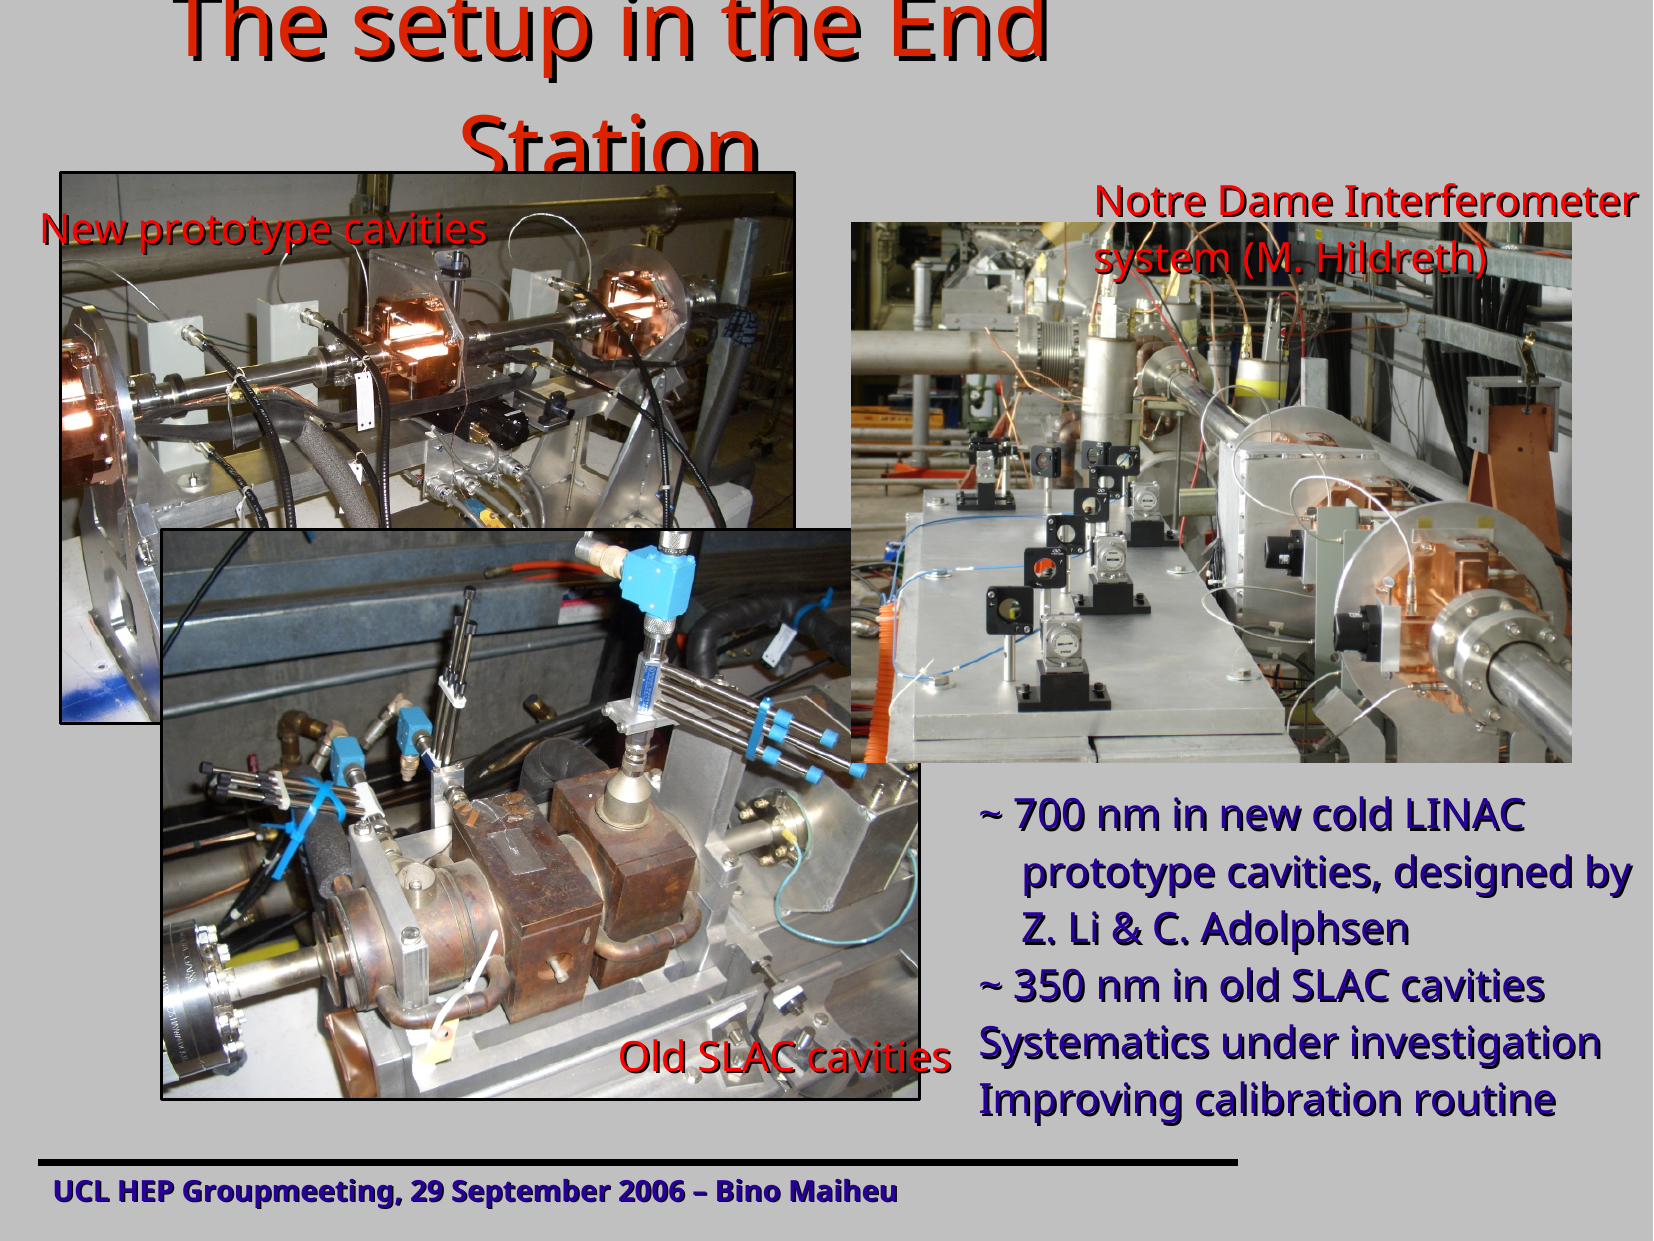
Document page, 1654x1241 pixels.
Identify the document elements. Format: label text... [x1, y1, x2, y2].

text_box Old SLAC cavities [602, 1018, 950, 1084]
picture [162, 222, 1572, 1098]
picture [61, 173, 794, 722]
title The setup in the End Station [18, 22, 1200, 146]
text_box ~ 700 nm in new cold LINAC prototype cavities, designed by Z. Li & C. Adolphsen ~ 350 nm in old SLAC cavities Systematics under investigation Improving calibration routine [952, 776, 1621, 1094]
text_box New prototype cavities [24, 191, 474, 257]
text_box UCL HEP Groupmeeting, 29 September 2006 – Bino Maiheu [37, 1162, 939, 1213]
text_box Notre Dame Interferometer system (M. Hildreth) [1078, 162, 1616, 279]
picture [474, 233, 482, 240]
